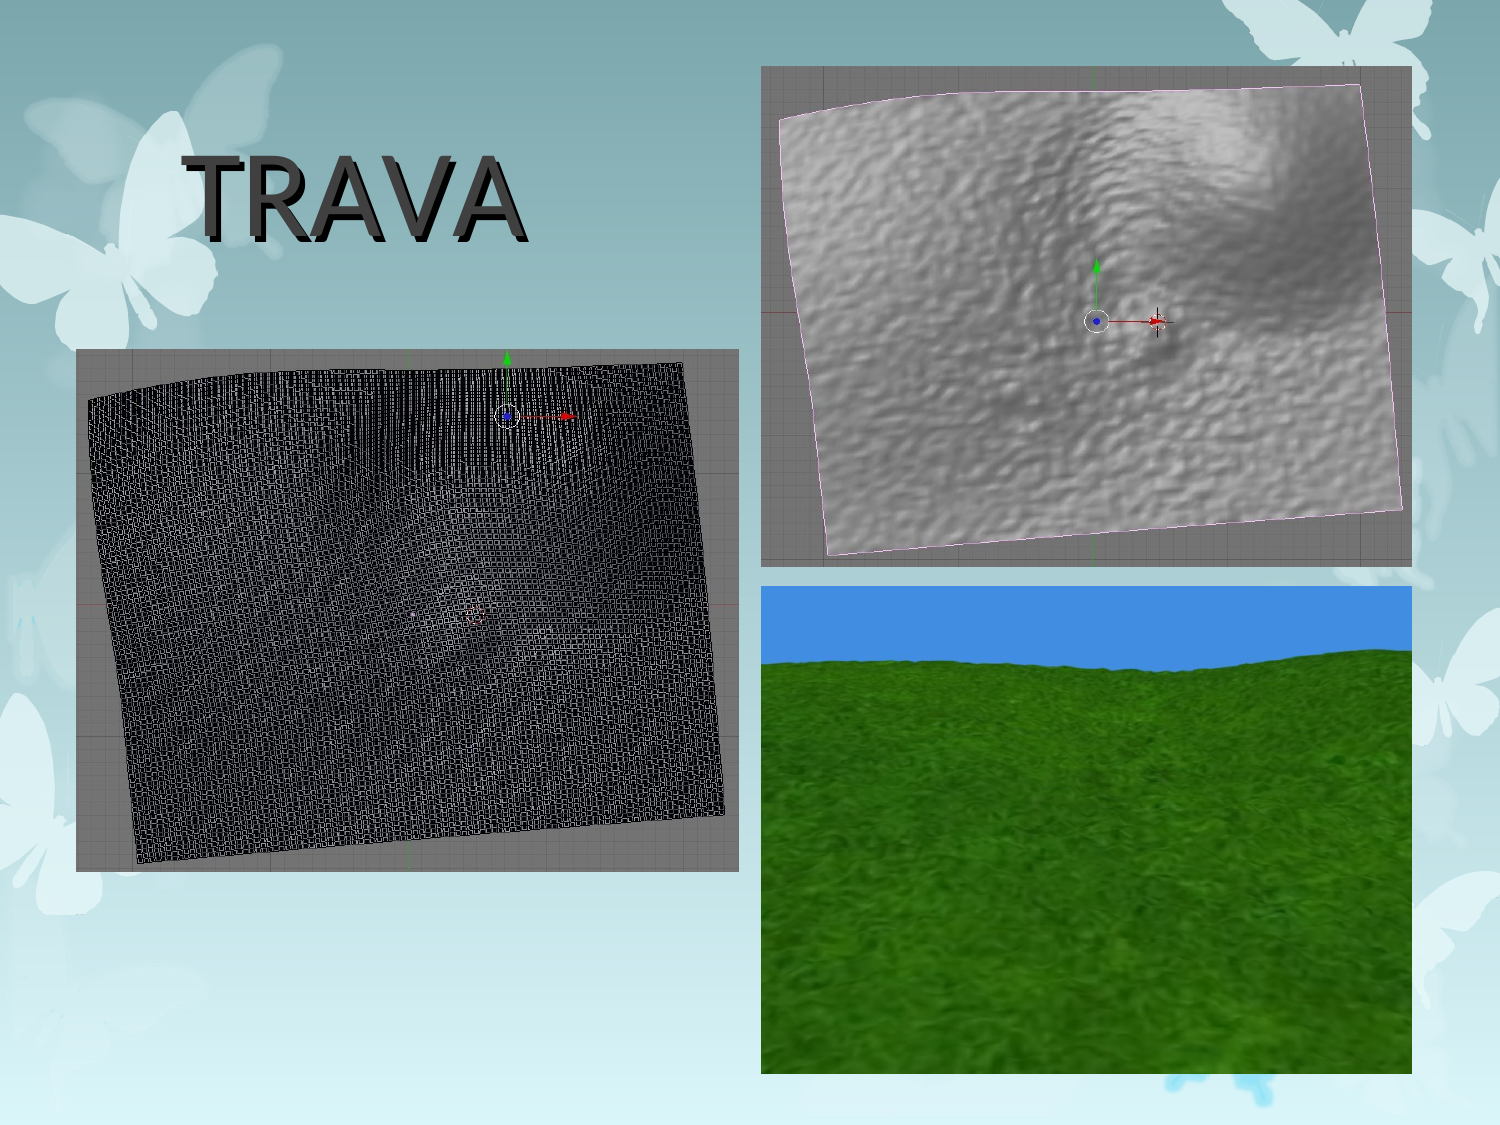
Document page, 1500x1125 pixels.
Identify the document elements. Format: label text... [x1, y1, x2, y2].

picture [0, 39, 739, 1125]
title TRAVA [165, 104, 761, 270]
picture [761, 0, 1500, 1125]
